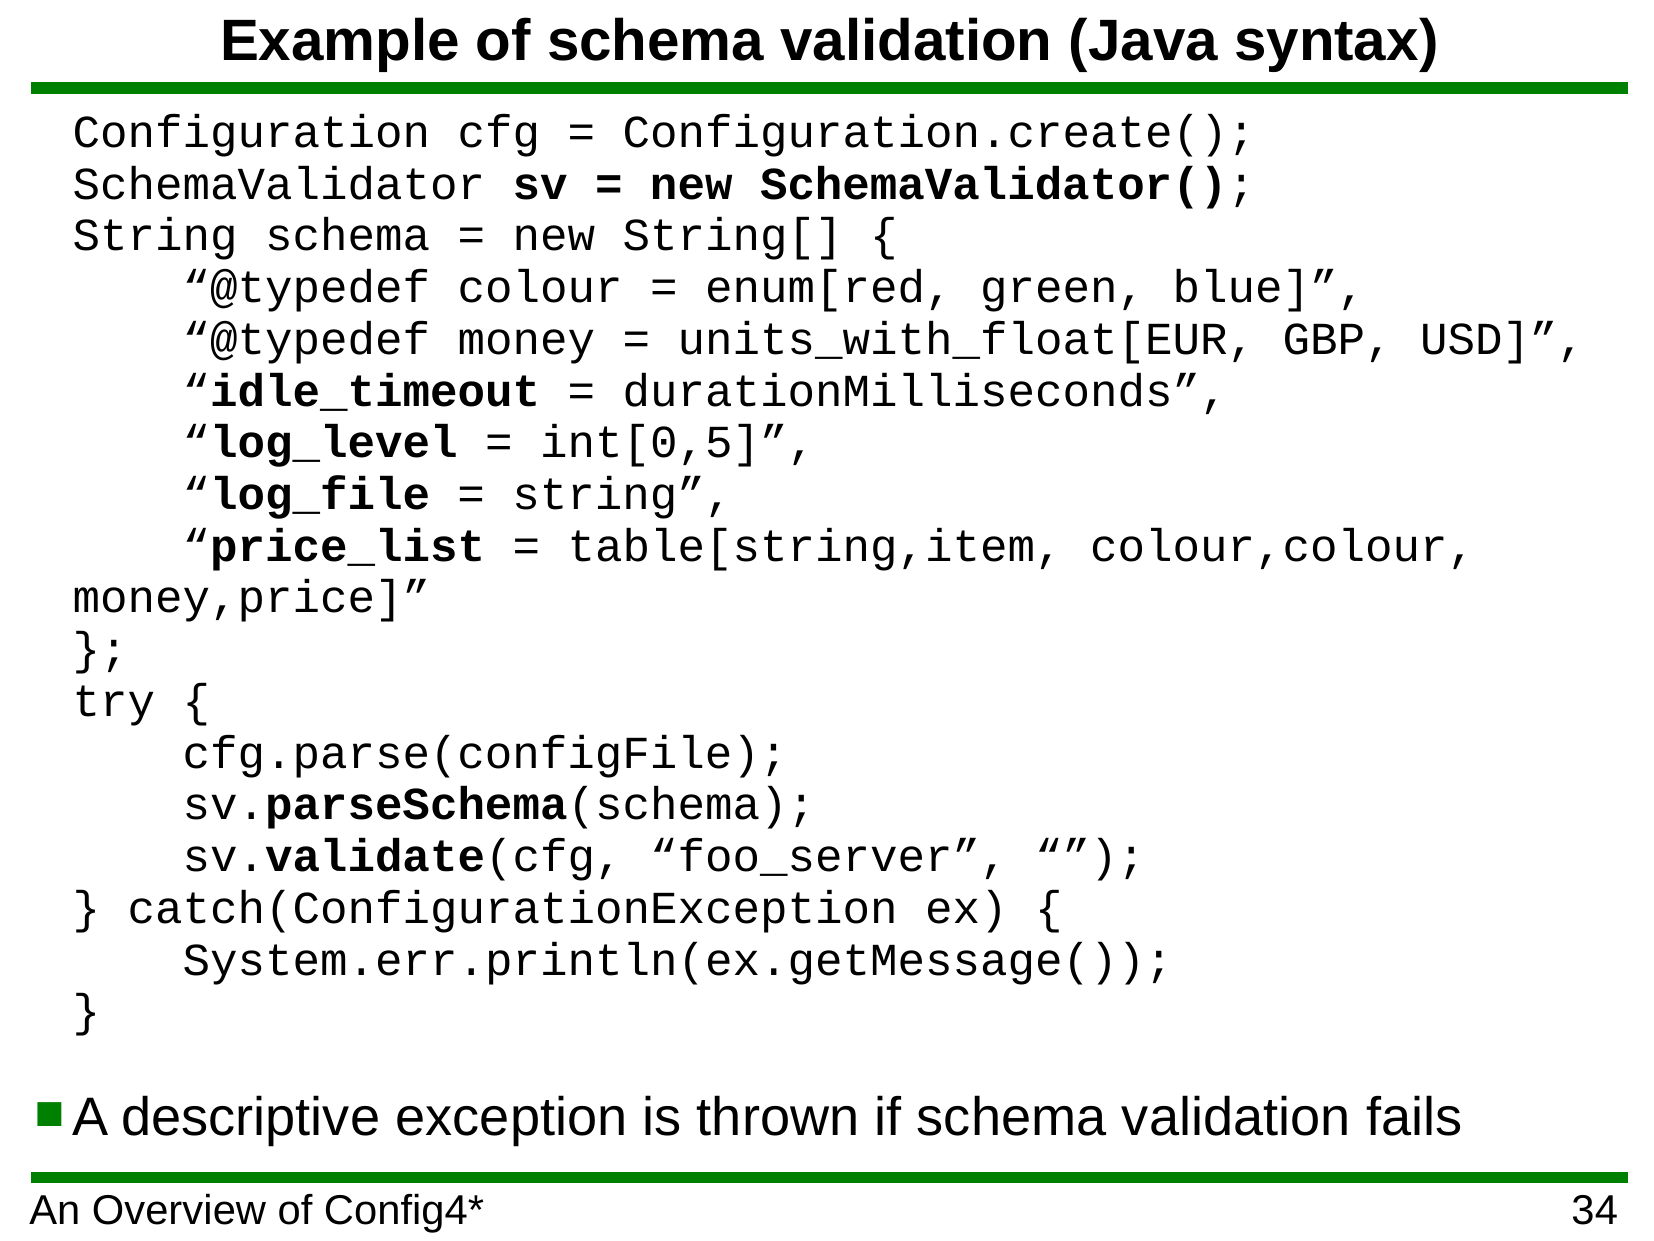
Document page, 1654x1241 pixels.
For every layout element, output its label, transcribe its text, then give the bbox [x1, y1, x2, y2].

title Example of schema validation (Java syntax) [31, 7, 1629, 73]
list Configuration cfg = Configuration.create(); SchemaValidator sv = new SchemaValidator(); String schema = new String[] { “@typedef colour = enum[red, green, blue]”, “@typedef money = units_with_float[EUR, GBP, USD]”, “idle_timeout = durationMilliseconds”, “log_level = int[0,5]”, “log_file = string”, “price_list = table[string,item, colour,colour, money,price]” }; try { cfg.parse(configFile); sv.parseSchema(schema); sv.validate(cfg, “foo_server”, “”); } catch(ConfigurationException ex) { System.err.println(ex.getMessage()); } A descriptive exception is thrown if schema validation fails [31, 109, 1629, 1147]
